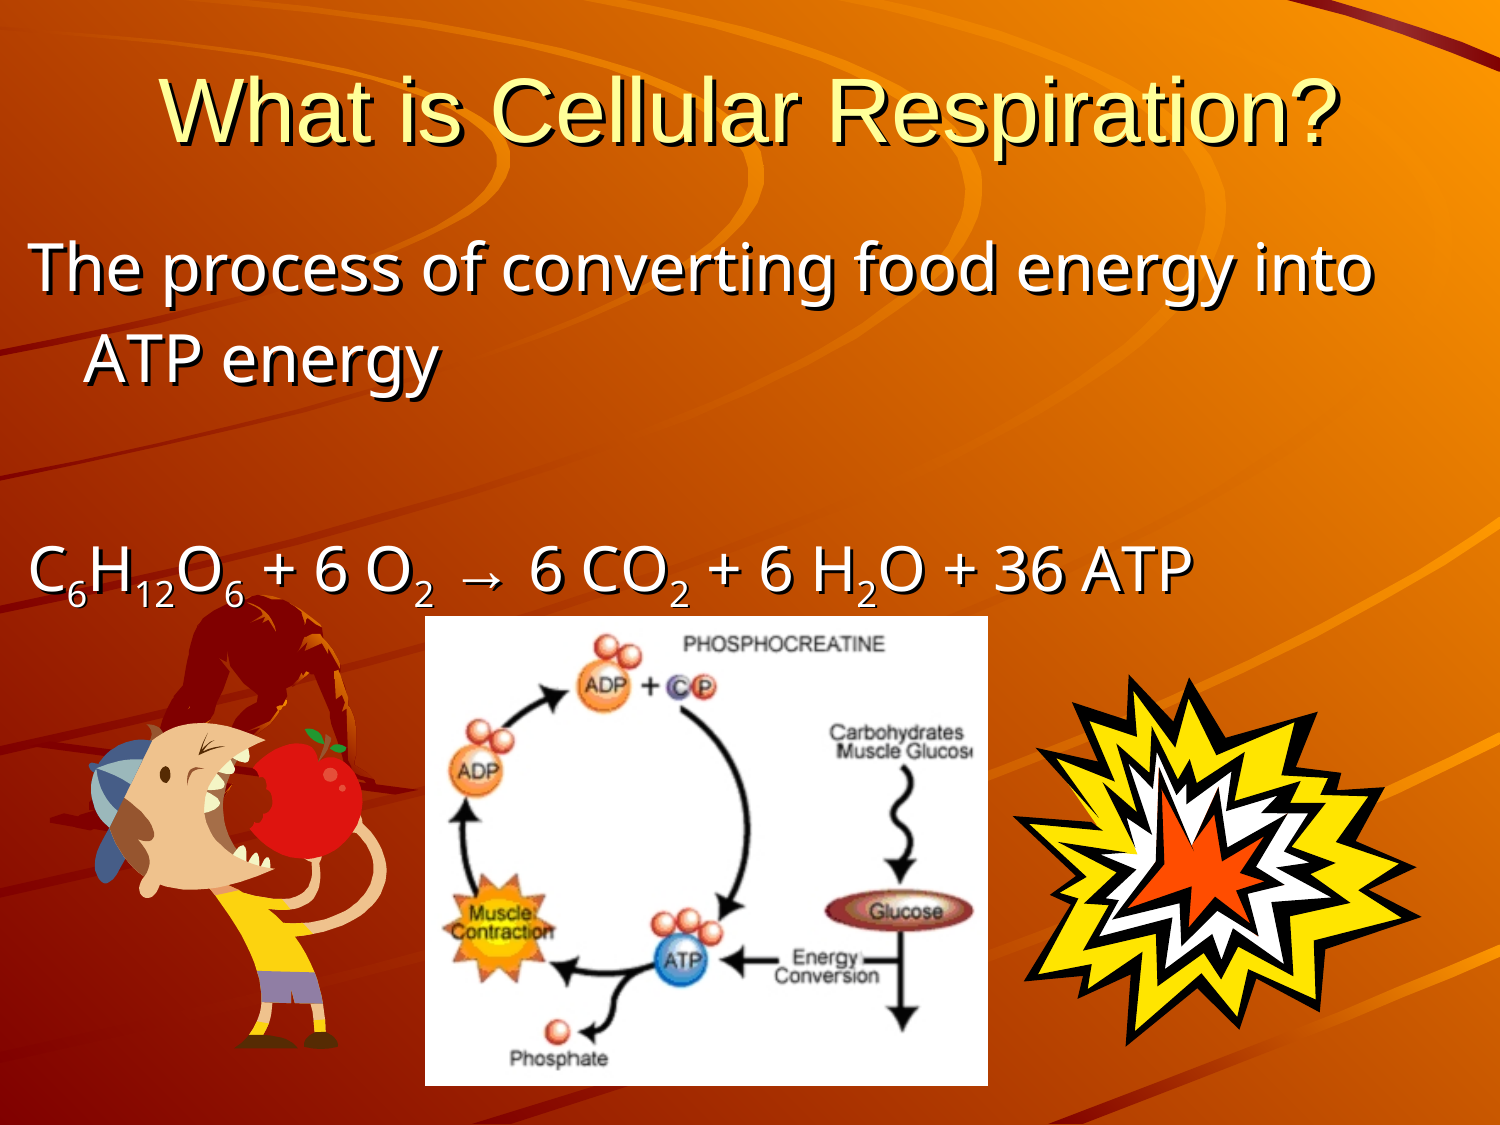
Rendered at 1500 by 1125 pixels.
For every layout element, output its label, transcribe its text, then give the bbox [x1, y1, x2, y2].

list The process of converting food energy into ATP energy C6H12O6 + 6 O2 → 6 CO2 + 6 H2O + 36 ATP [12, 212, 1463, 956]
picture [1012, 672, 1426, 1051]
picture [425, 616, 988, 1086]
title What is Cellular Respiration? [75, 37, 1426, 171]
picture [87, 721, 388, 1051]
